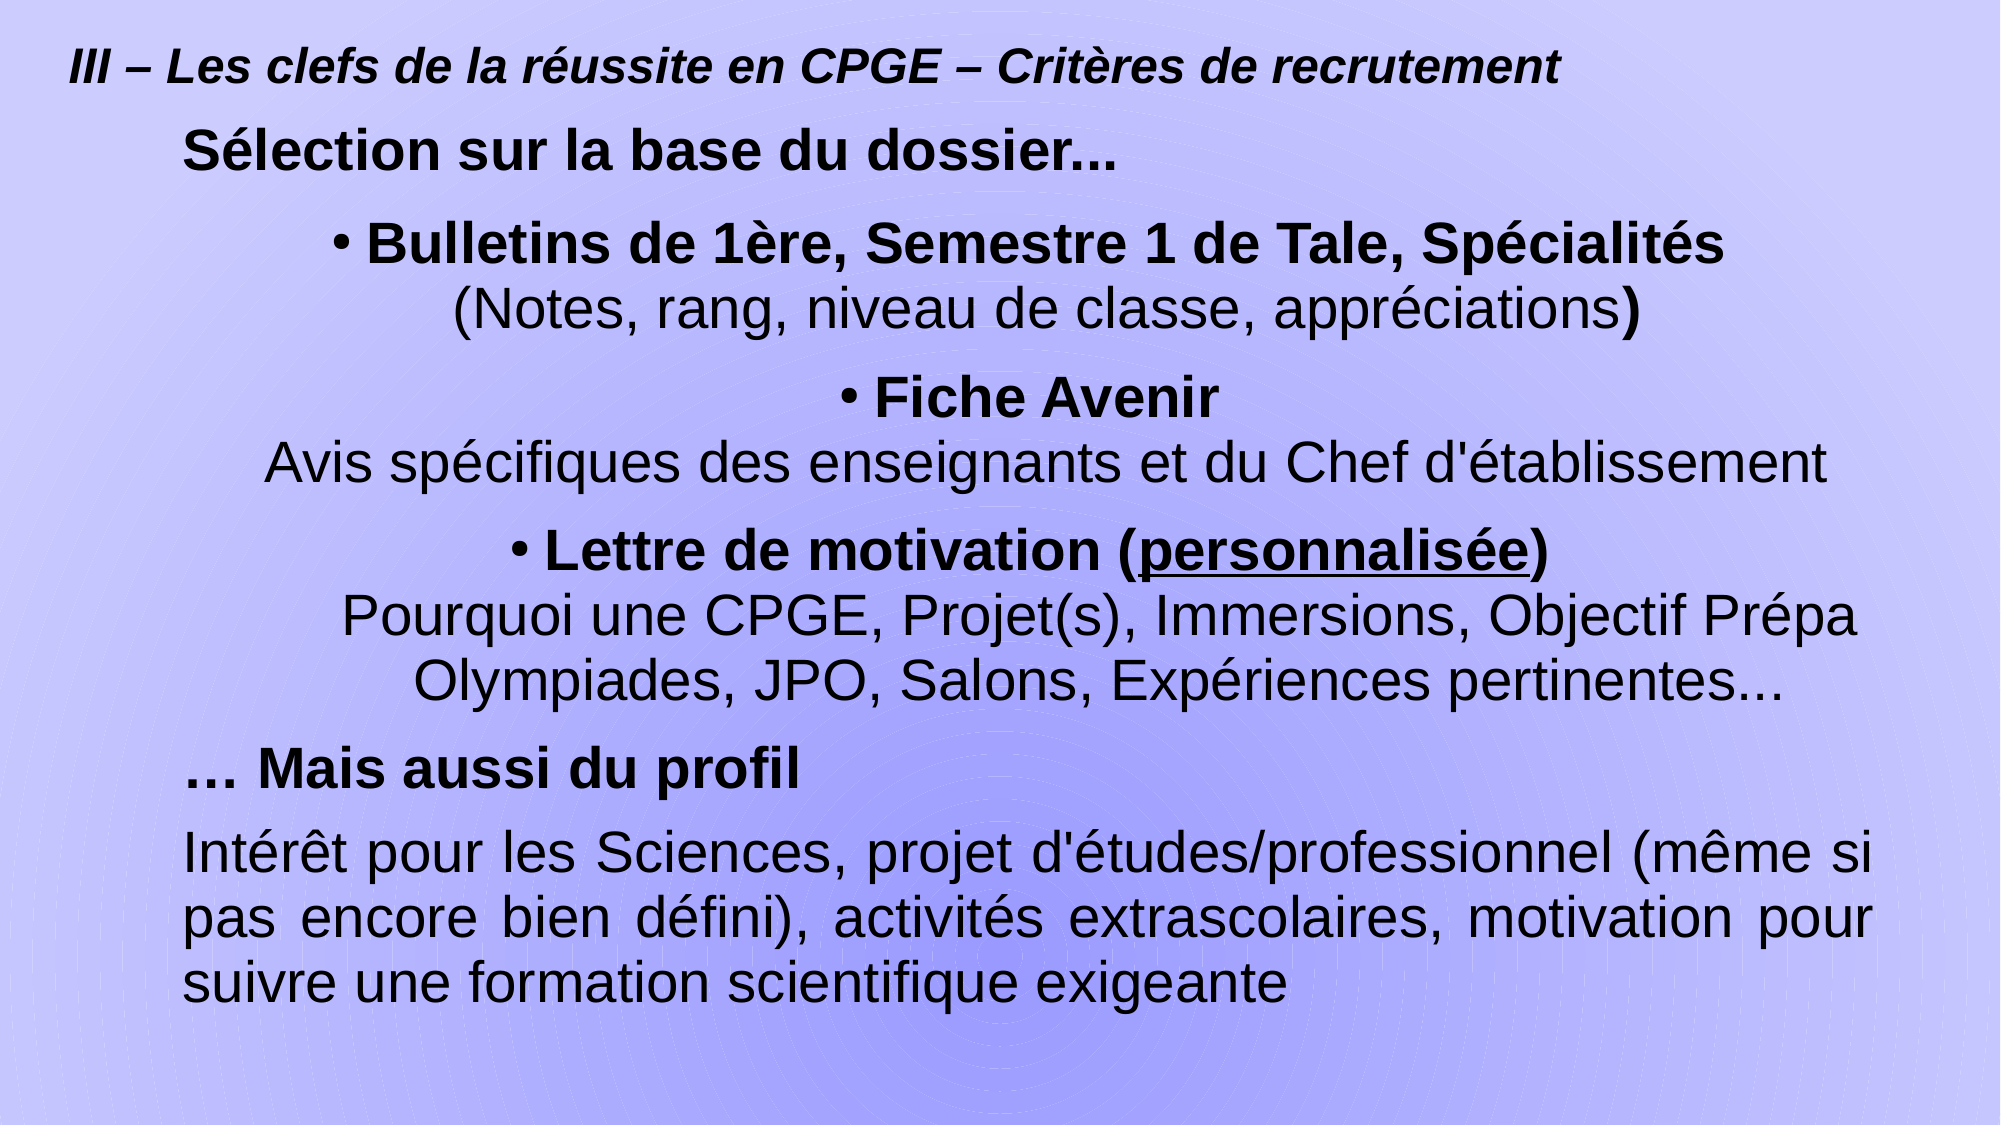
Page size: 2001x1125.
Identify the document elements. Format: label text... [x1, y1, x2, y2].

text_box Sélection sur la base du dossier... Bulletins de 1ère, Semestre 1 de Tale, Spécialités (Notes, rang, niveau de classe, appréciations) Fiche Avenir Avis spécifiques des enseignants et du Chef d'établissement Lettre de motivation (personnalisée) Pourquoi une CPGE, Projet(s), Immersions, Objectif Prépa Olympiades, JPO, Salons, Expériences pertinentes... … Mais aussi du profil Intérêt pour les Sciences, projet d'études/professionnel (même si pas encore bien défini), activités extrascolaires, motivation pour suivre une formation scientifique exigeante [167, 110, 1893, 1125]
text_box III – Les clefs de la réussite en CPGE – Critères de recrutement [53, 31, 1961, 160]
